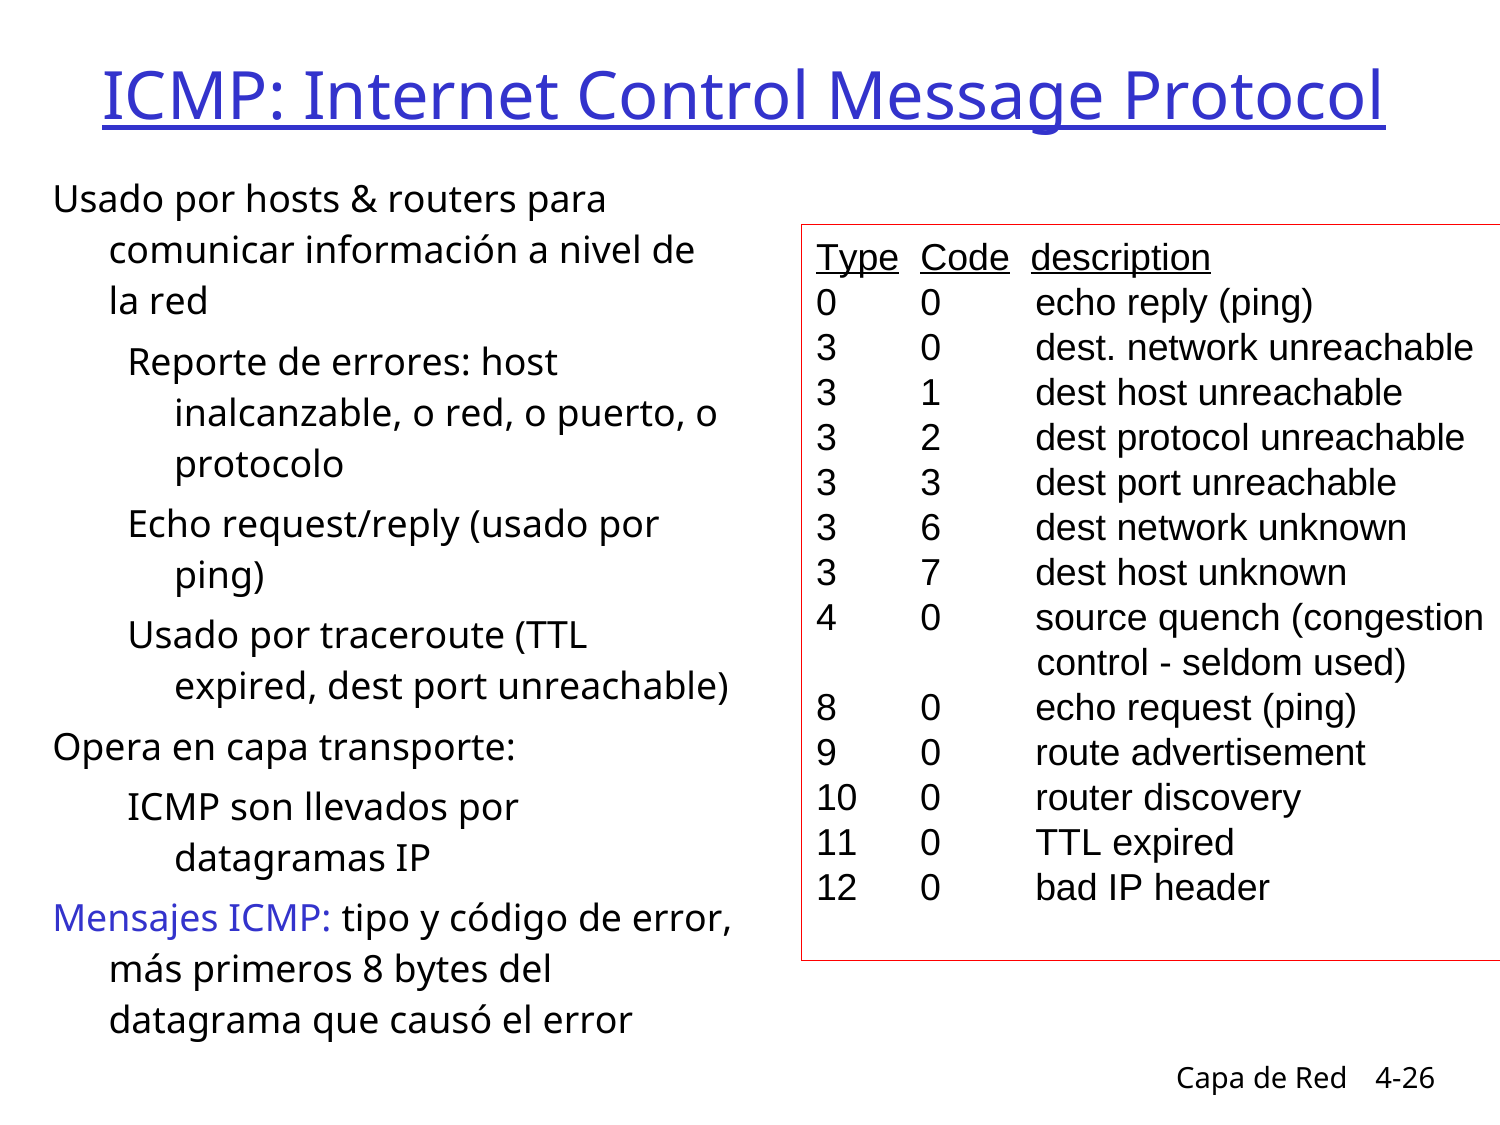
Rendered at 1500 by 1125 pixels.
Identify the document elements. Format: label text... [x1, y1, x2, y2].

title ICMP: Internet Control Message Protocol [87, 37, 1421, 150]
list Usado por hosts & routers para comunicar información a nivel de la red Reporte de errores: host inalcanzable, o red, o puerto, o protocolo Echo request/reply (usado por ping) Usado por traceroute (TTL expired, dest port unreachable) Opera en capa transporte: ICMP son llevados por datagramas IP Mensajes ICMP: tipo y código de error, más primeros 8 bytes del datagrama que causó el error [37, 164, 751, 1073]
text_box Type Code description 0 0 echo reply (ping) 3 0 dest. network unreachable 3 1 dest host unreachable 3 2 dest protocol unreachable 3 3 dest port unreachable 3 6 dest network unknown 3 7 dest host unknown 4 0 source quench (congestion control - seldom used) 8 0 echo request (ping) 9 0 route advertisement 10 0 router discovery 11 0 TTL expired 12 0 bad IP header [801, 224, 1500, 961]
